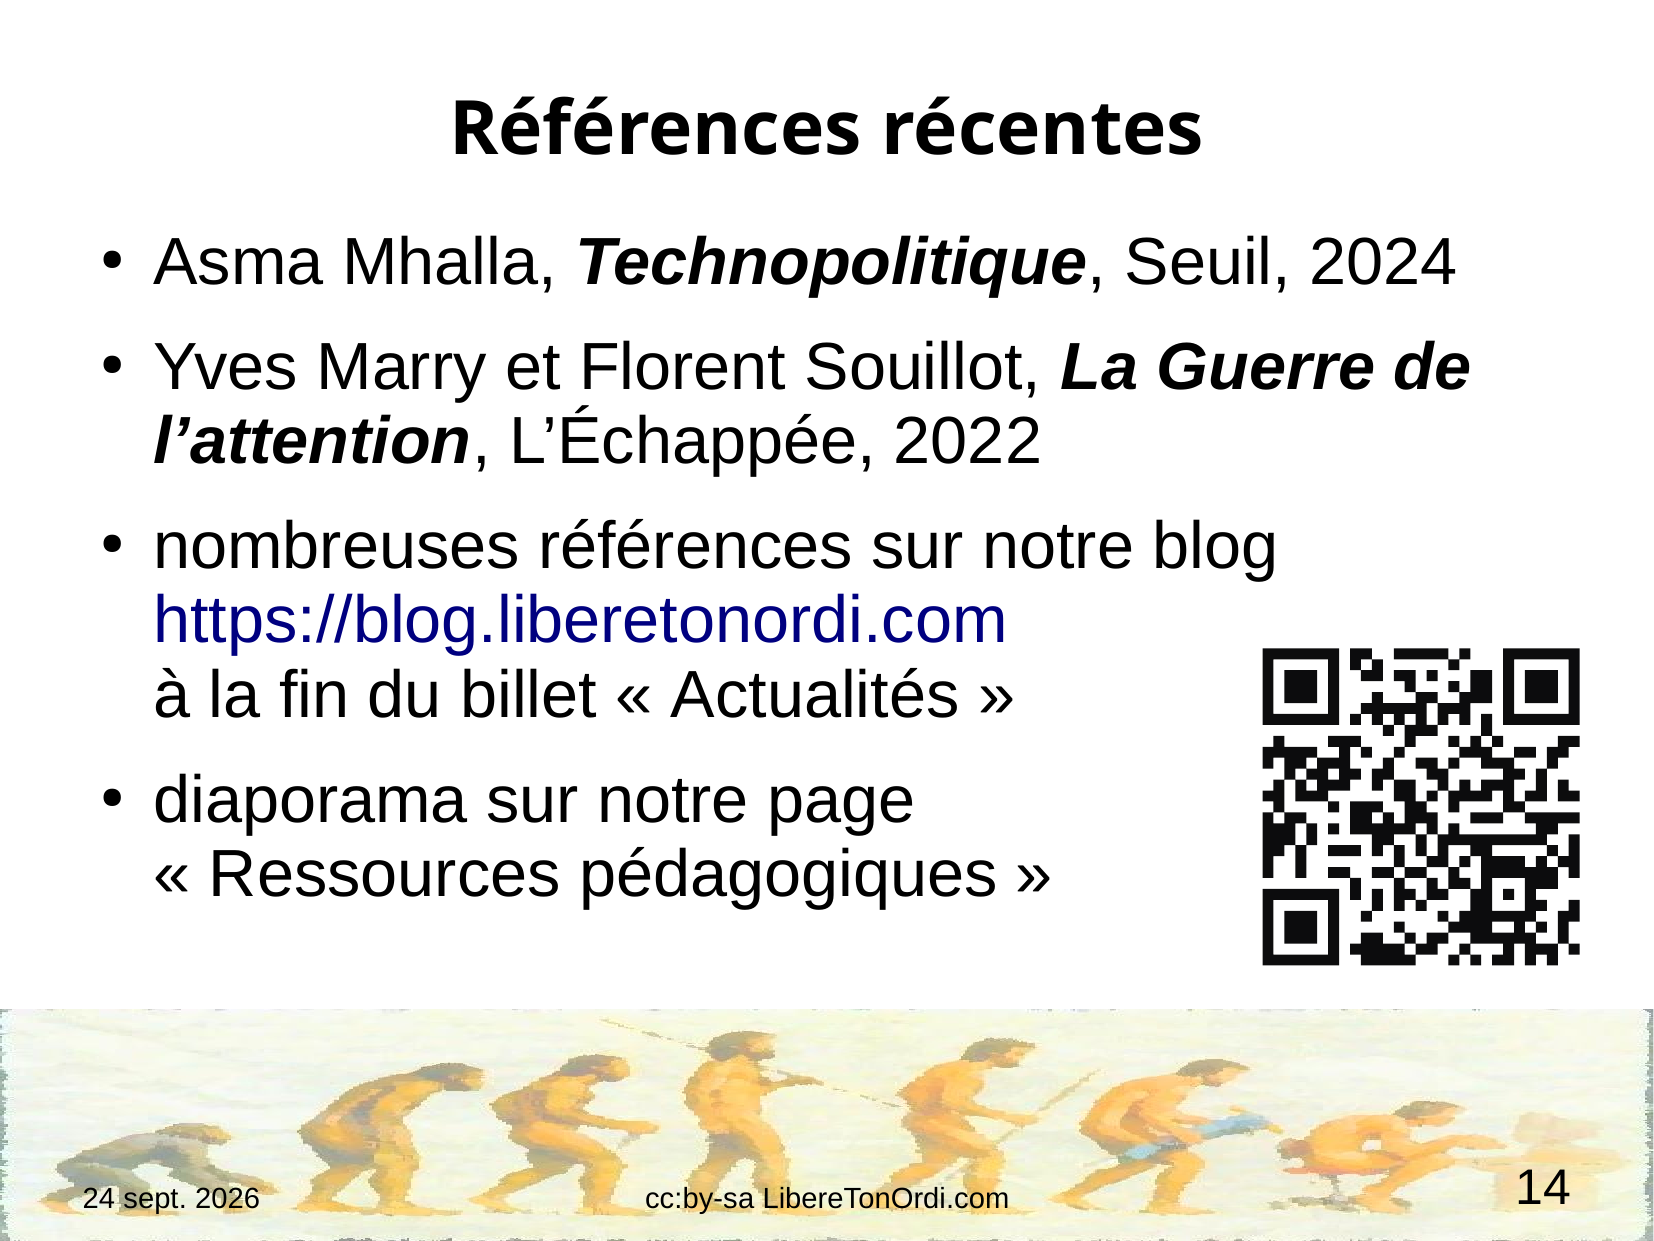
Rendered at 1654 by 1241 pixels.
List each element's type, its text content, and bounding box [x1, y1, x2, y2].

list Asma Mhalla, Technopolitique, Seuil, 2024 Yves Marry et Florent Souillot, La Guerre de l’attention, L’Échappée, 2022 nombreuses références sur notre blog https://blog.liberetonordi.com à la fin du billet « Actualités » diaporama sur notre page « Ressources pédagogiques » [82, 224, 1571, 1010]
title Références récentes [82, 49, 1571, 201]
picture [0, 1009, 1654, 1241]
picture [1249, 635, 1595, 981]
